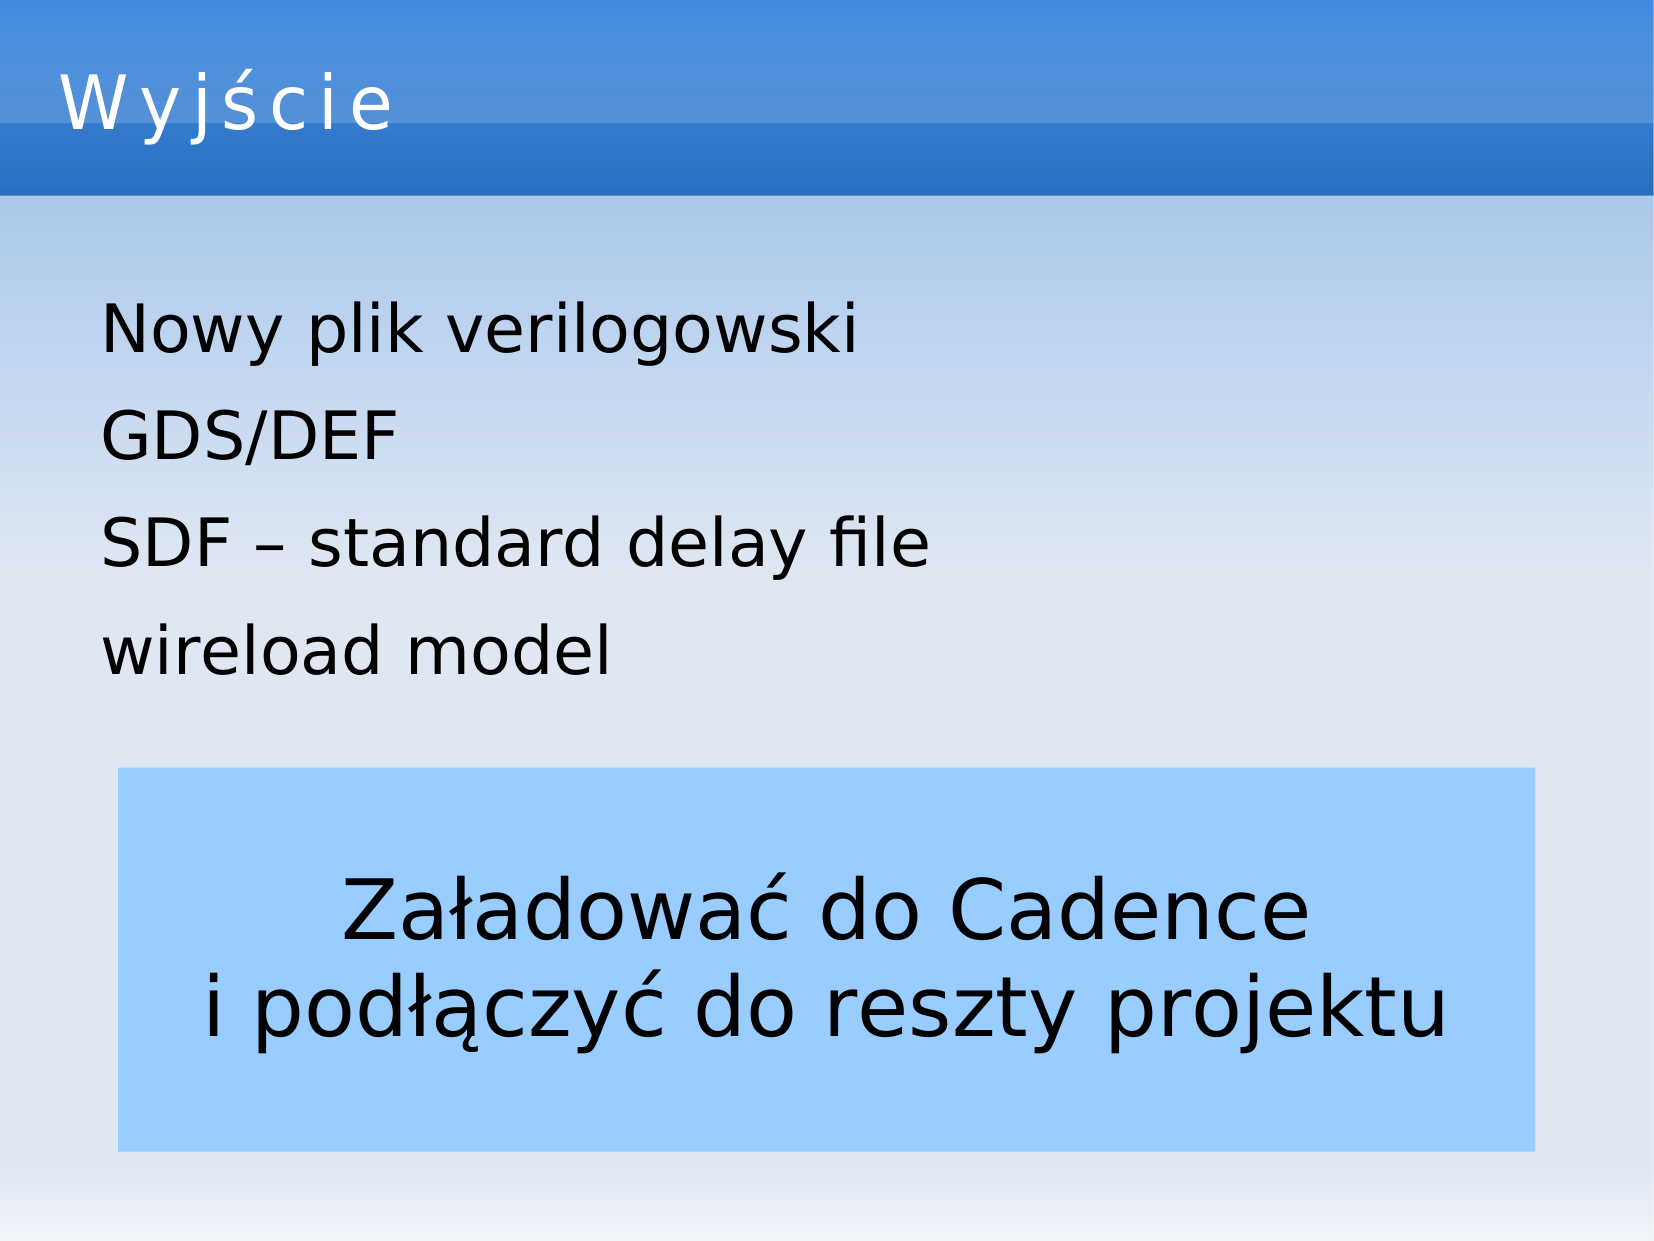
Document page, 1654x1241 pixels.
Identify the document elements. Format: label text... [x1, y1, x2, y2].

picture [0, 0, 1654, 1241]
list Nowy plik verilogowski GDS/DEF SDF – standard delay file wireload model [82, 290, 1571, 739]
text_box Załadować do Cadence i podłączyć do reszty projektu [118, 767, 1536, 1152]
title Wyjście [59, 29, 1270, 178]
